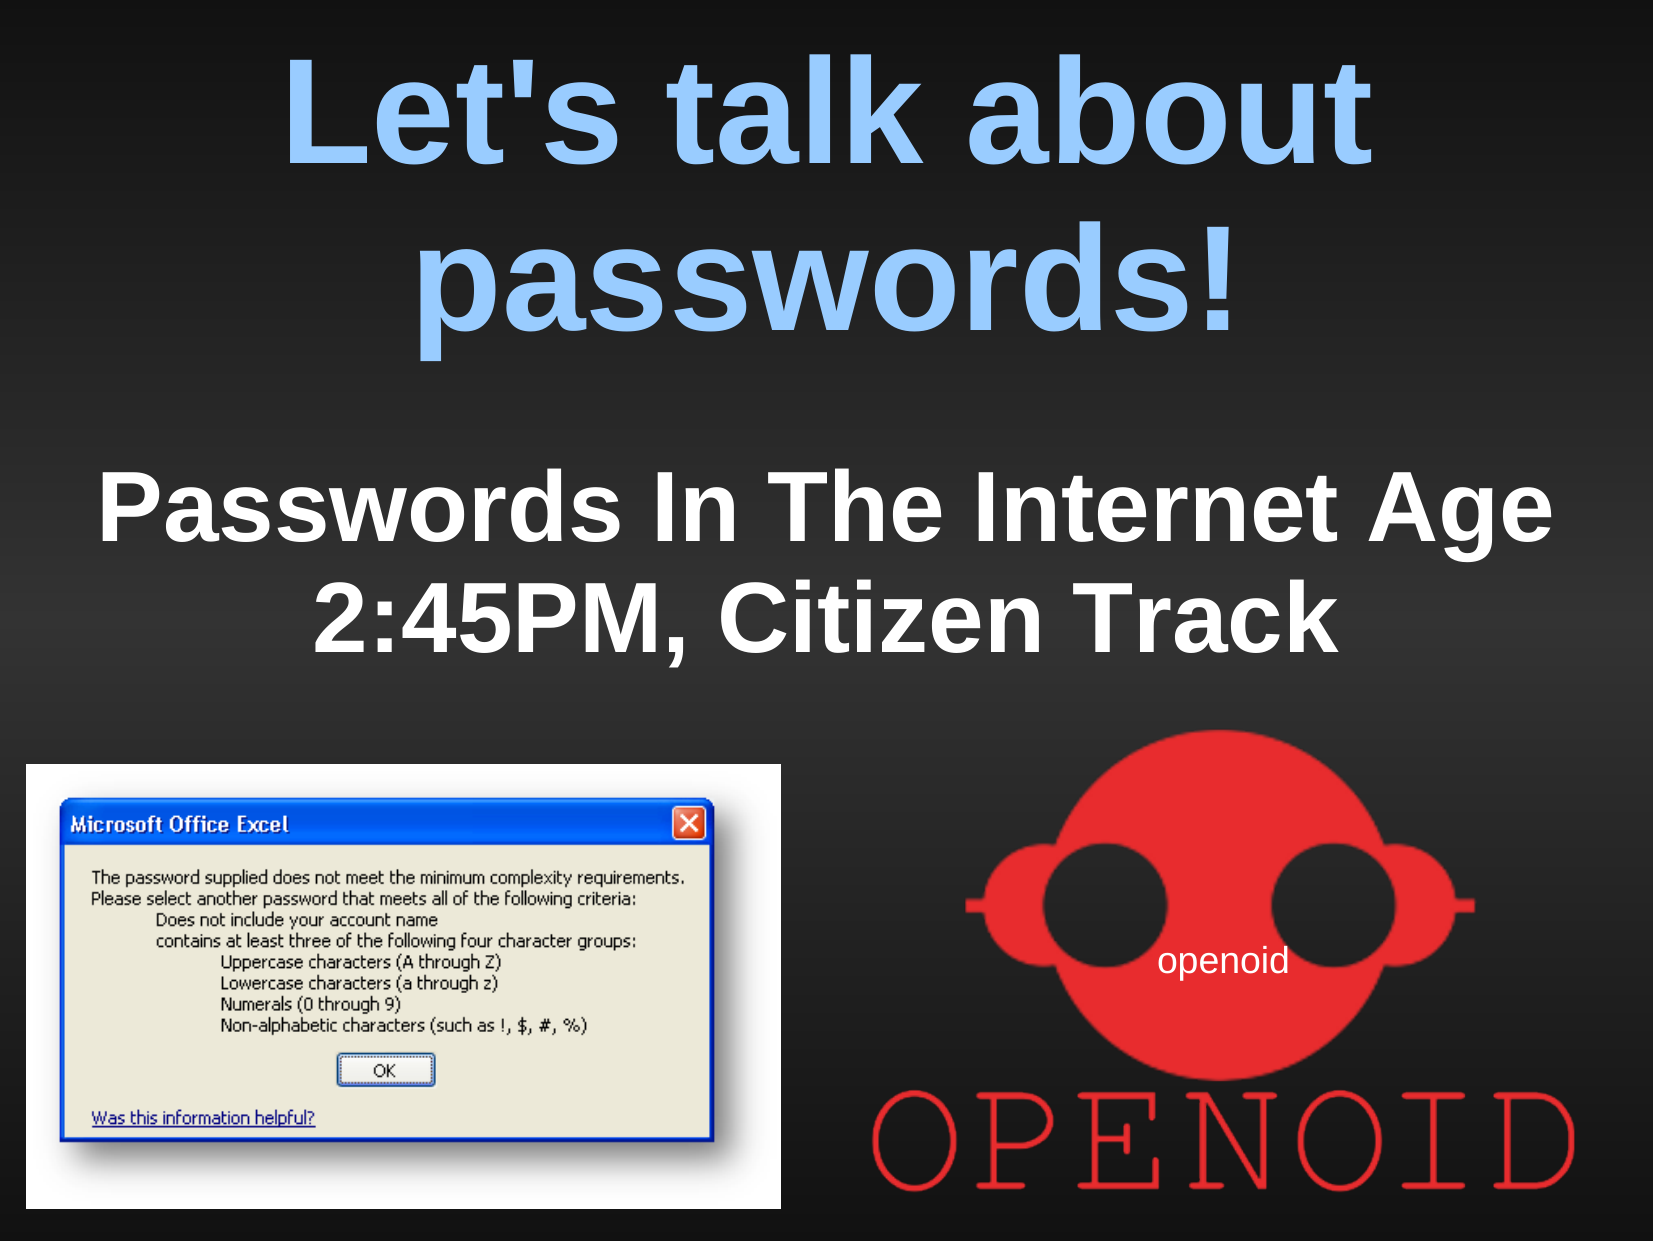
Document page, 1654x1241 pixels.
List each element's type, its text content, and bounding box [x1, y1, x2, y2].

title Passwords In The Internet Age 2:45PM, Citizen Track [0, 390, 1653, 736]
title Let's talk about passwords! [3, 0, 1653, 390]
picture [856, 719, 1591, 1201]
picture [26, 764, 781, 1209]
